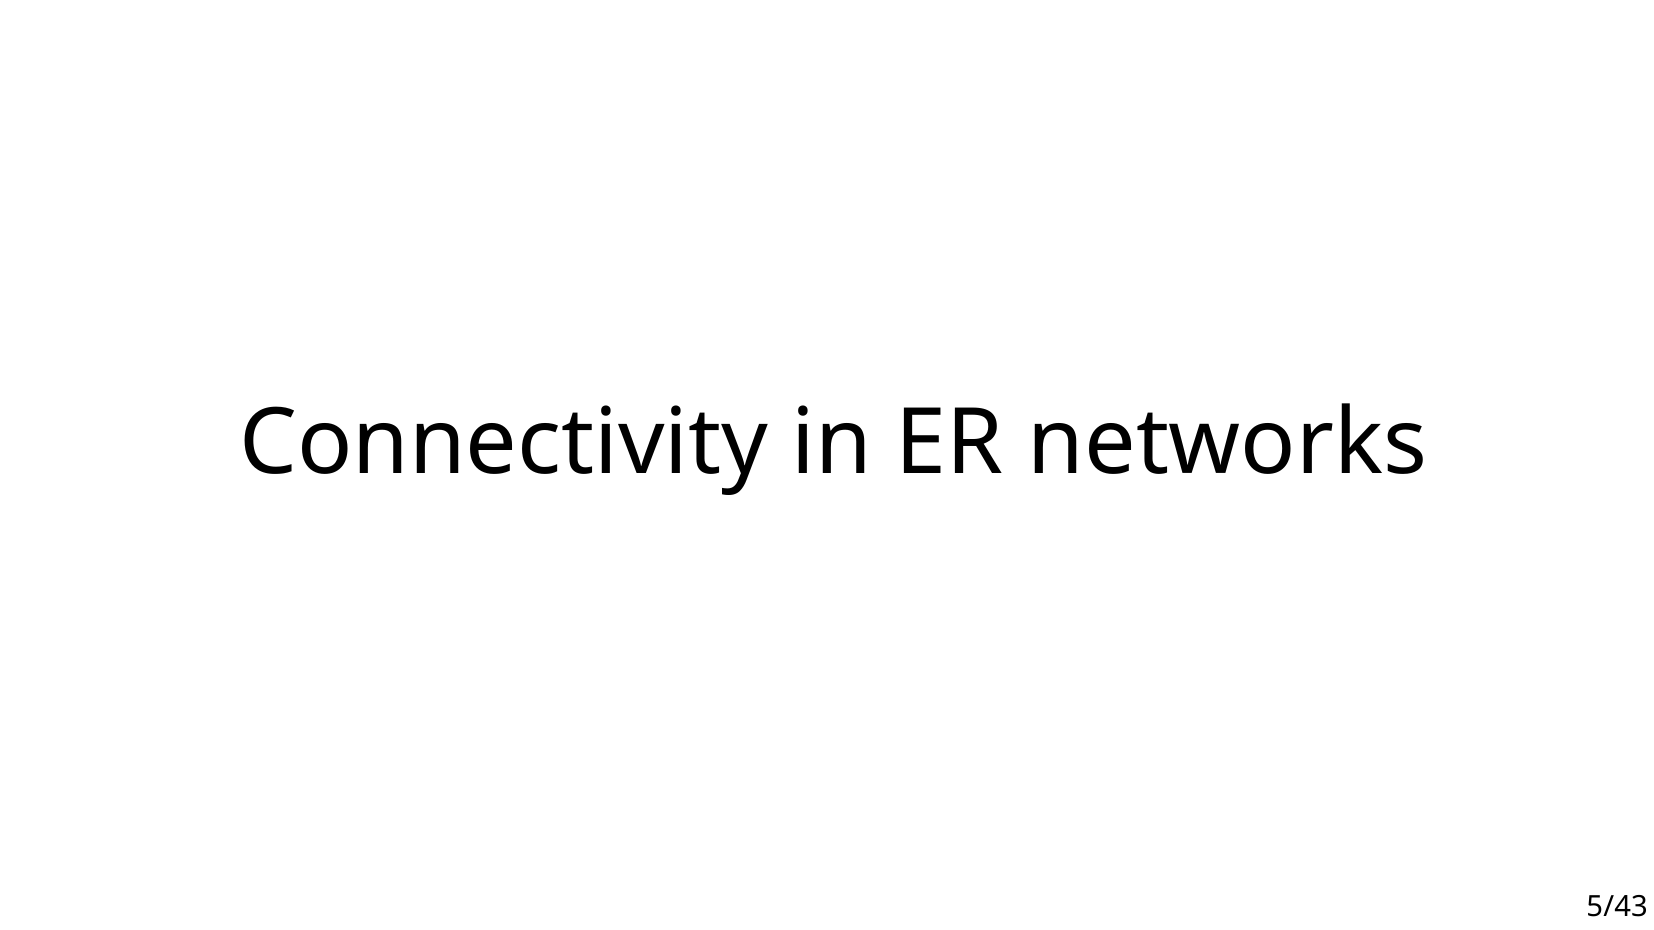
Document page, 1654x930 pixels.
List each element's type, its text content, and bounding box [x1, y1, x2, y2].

title Connectivity in ER networks [90, 359, 1578, 516]
